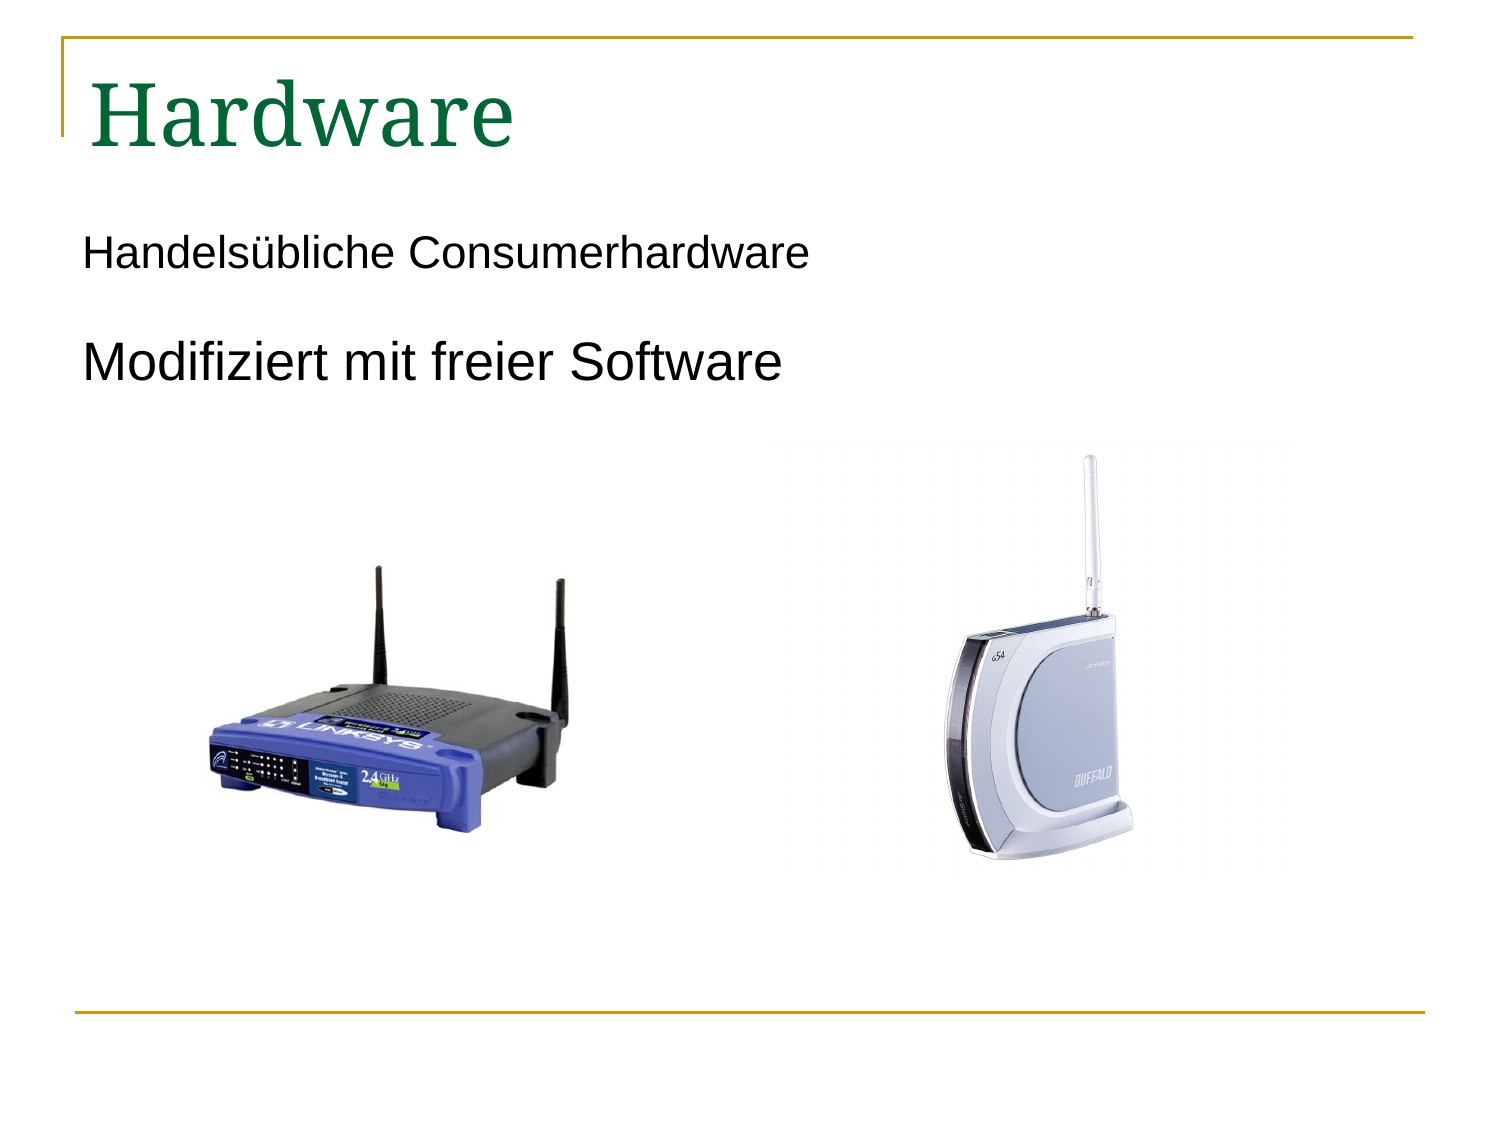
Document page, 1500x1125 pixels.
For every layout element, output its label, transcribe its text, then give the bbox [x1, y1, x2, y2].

list Handelsübliche Consumerhardware Modifiziert mit freier Software [67, 228, 1418, 972]
title Hardware [75, 45, 1426, 233]
picture [206, 560, 598, 837]
picture [767, 442, 1300, 884]
